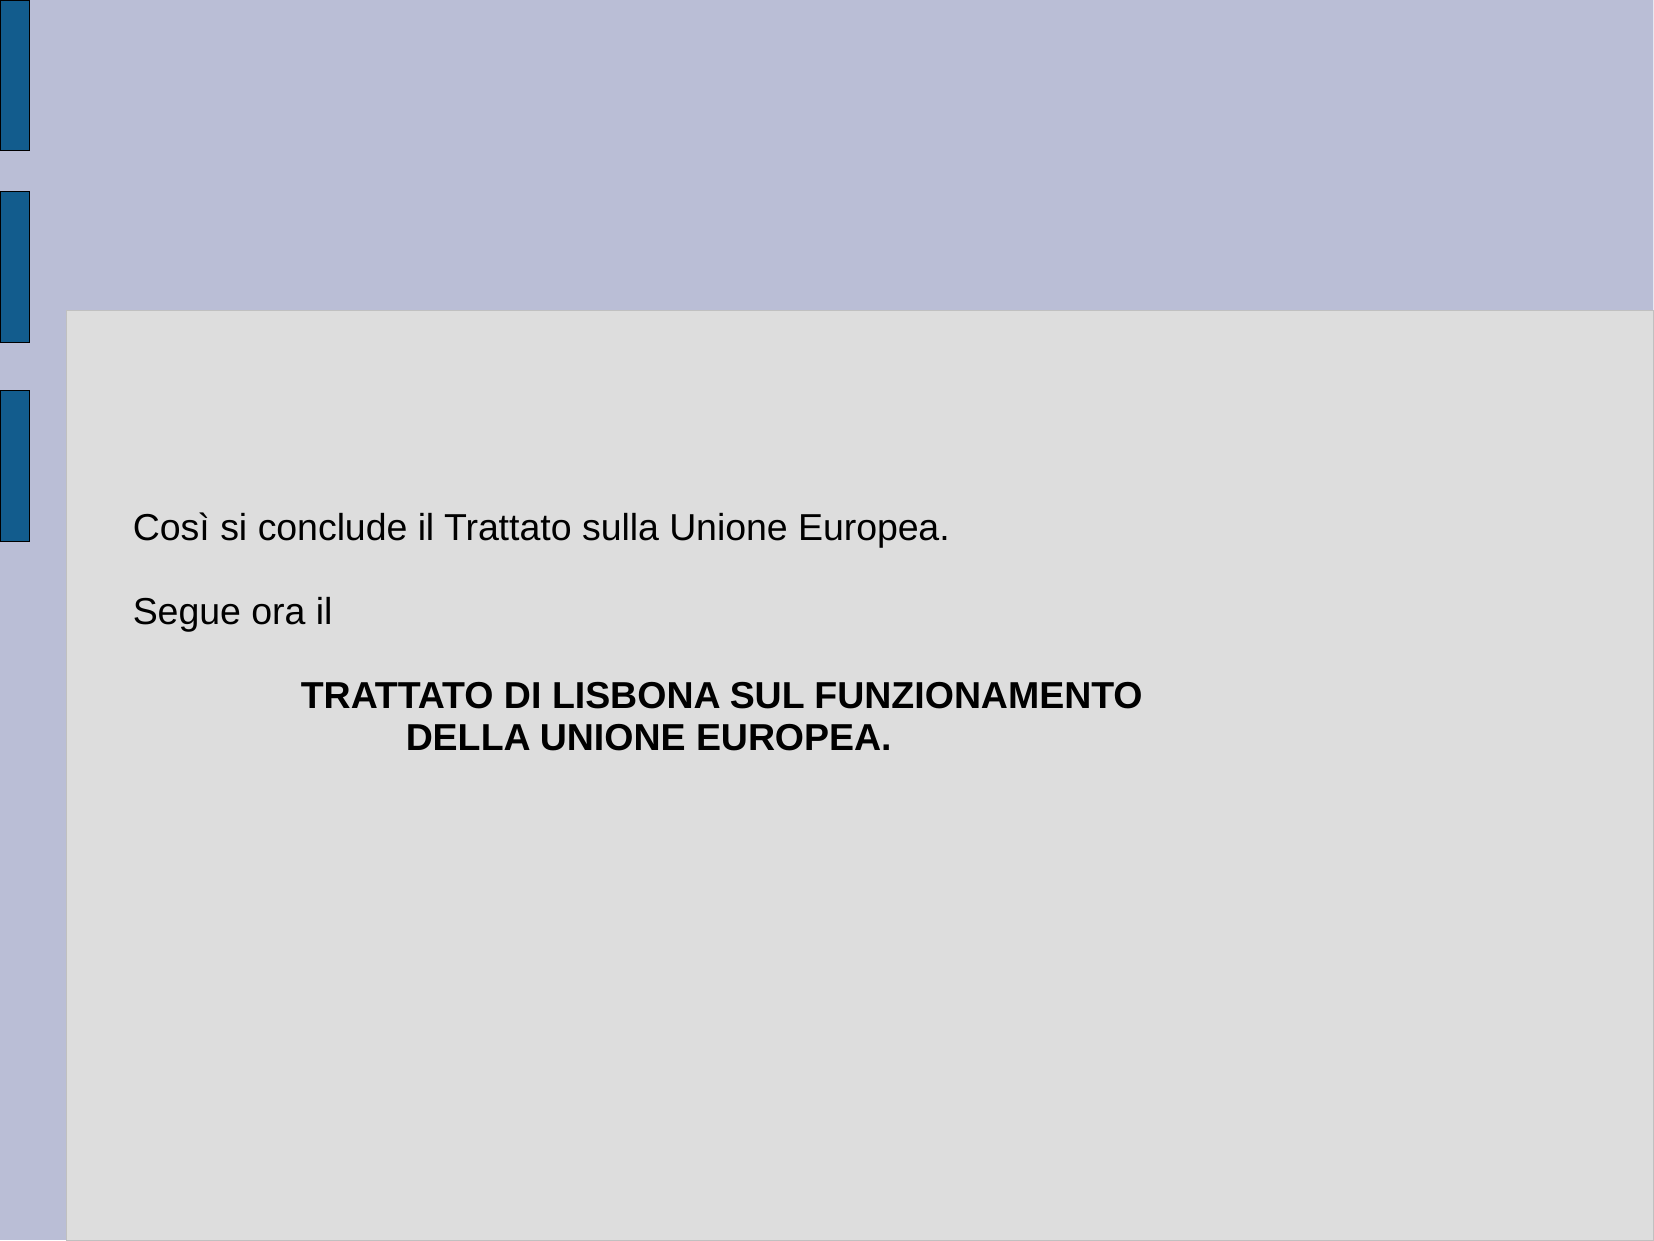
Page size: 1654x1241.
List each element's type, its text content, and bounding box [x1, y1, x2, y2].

text_box Così si conclude il Trattato sulla Unione Europea. Segue ora il TRATTATO DI LISBONA SUL FUNZIONAMENTO DELLA UNIONE EUROPEA. [118, 499, 1595, 769]
